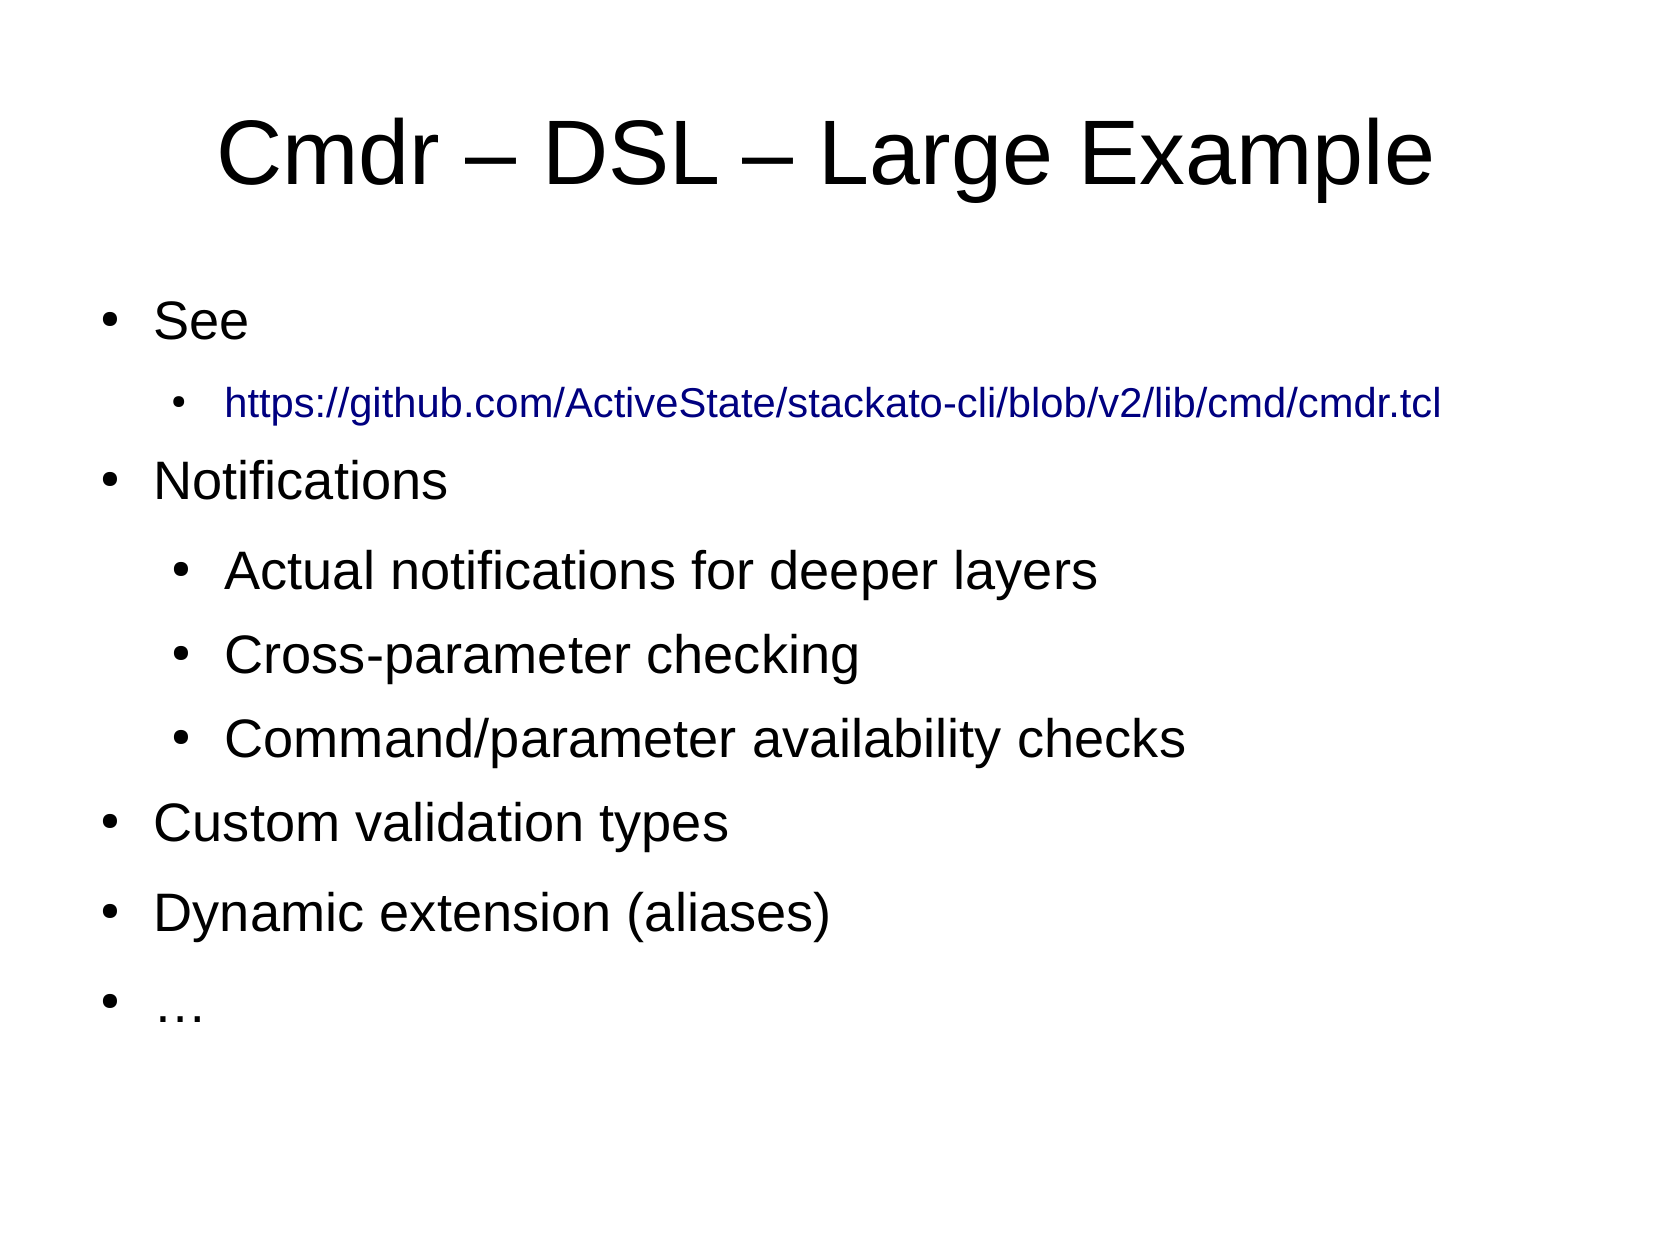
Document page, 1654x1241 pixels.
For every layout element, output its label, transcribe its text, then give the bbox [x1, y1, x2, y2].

title Cmdr – DSL – Large Example [82, 56, 1571, 250]
list See https://github.com/ActiveState/stackato-cli/blob/v2/lib/cmd/cmdr.tcl Notifications Actual notifications for deeper layers Cross-parameter checking Command/parameter availability checks Custom validation types Dynamic extension (aliases) … [82, 290, 1571, 1094]
